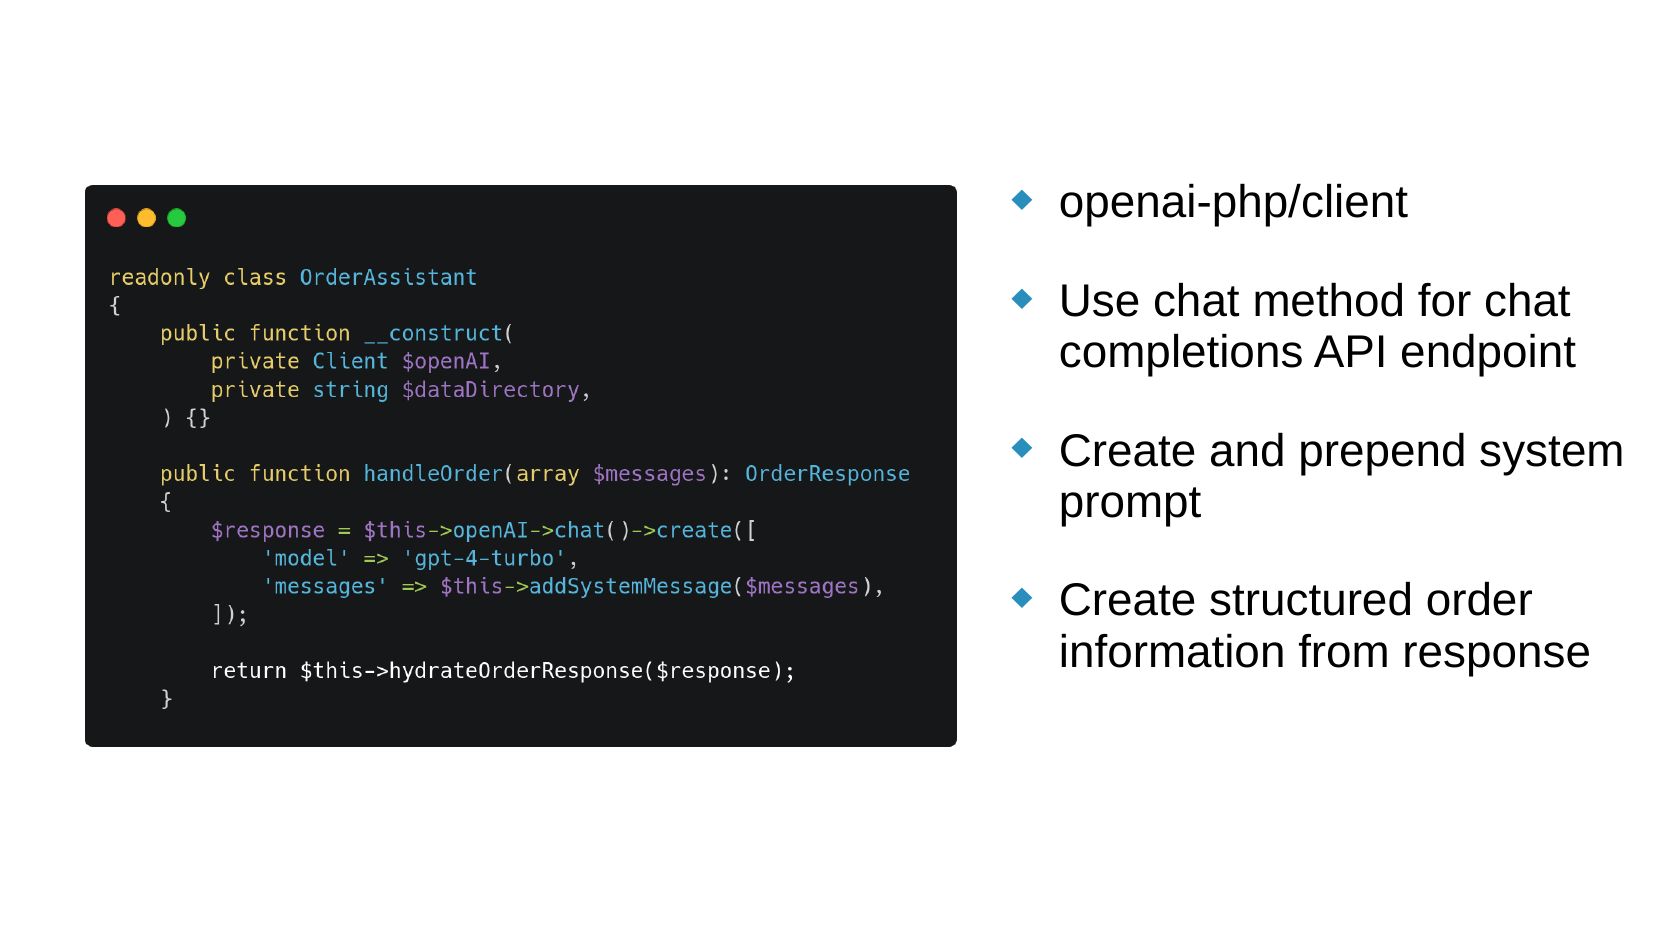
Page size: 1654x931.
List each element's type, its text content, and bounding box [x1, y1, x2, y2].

text_box openai-php/client Use chat method for chat completions API endpoint Create and prepend system prompt Create structured order information from response [996, 168, 1654, 931]
picture [0, 100, 1041, 831]
